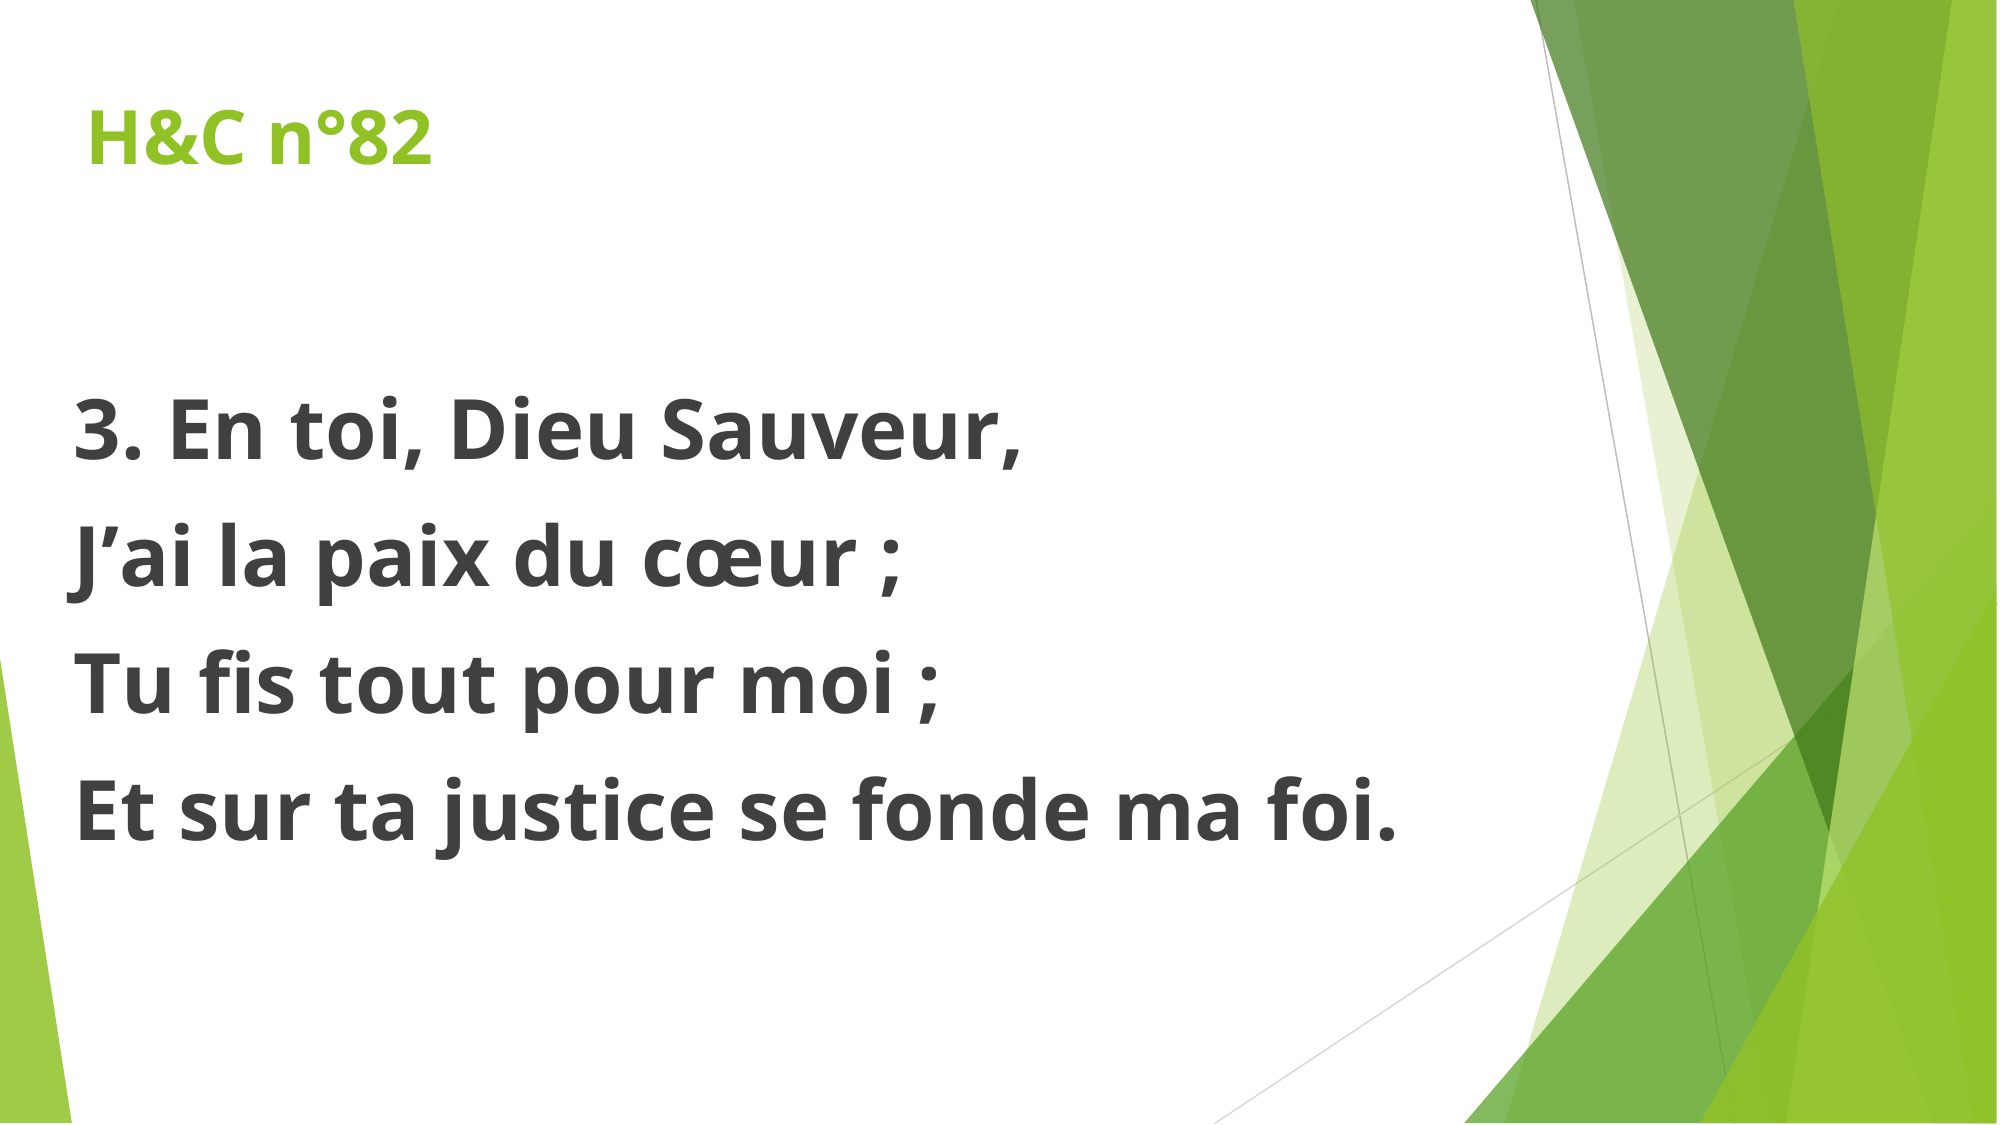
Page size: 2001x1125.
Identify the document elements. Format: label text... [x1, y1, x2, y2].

text_box 3. En toi, Dieu Sauveur, J’ai la paix du cœur ; Tu fis tout pour moi ; Et sur ta justice se fonde ma foi. [59, 354, 1985, 1075]
text_box H&C n°82 [70, 82, 497, 189]
